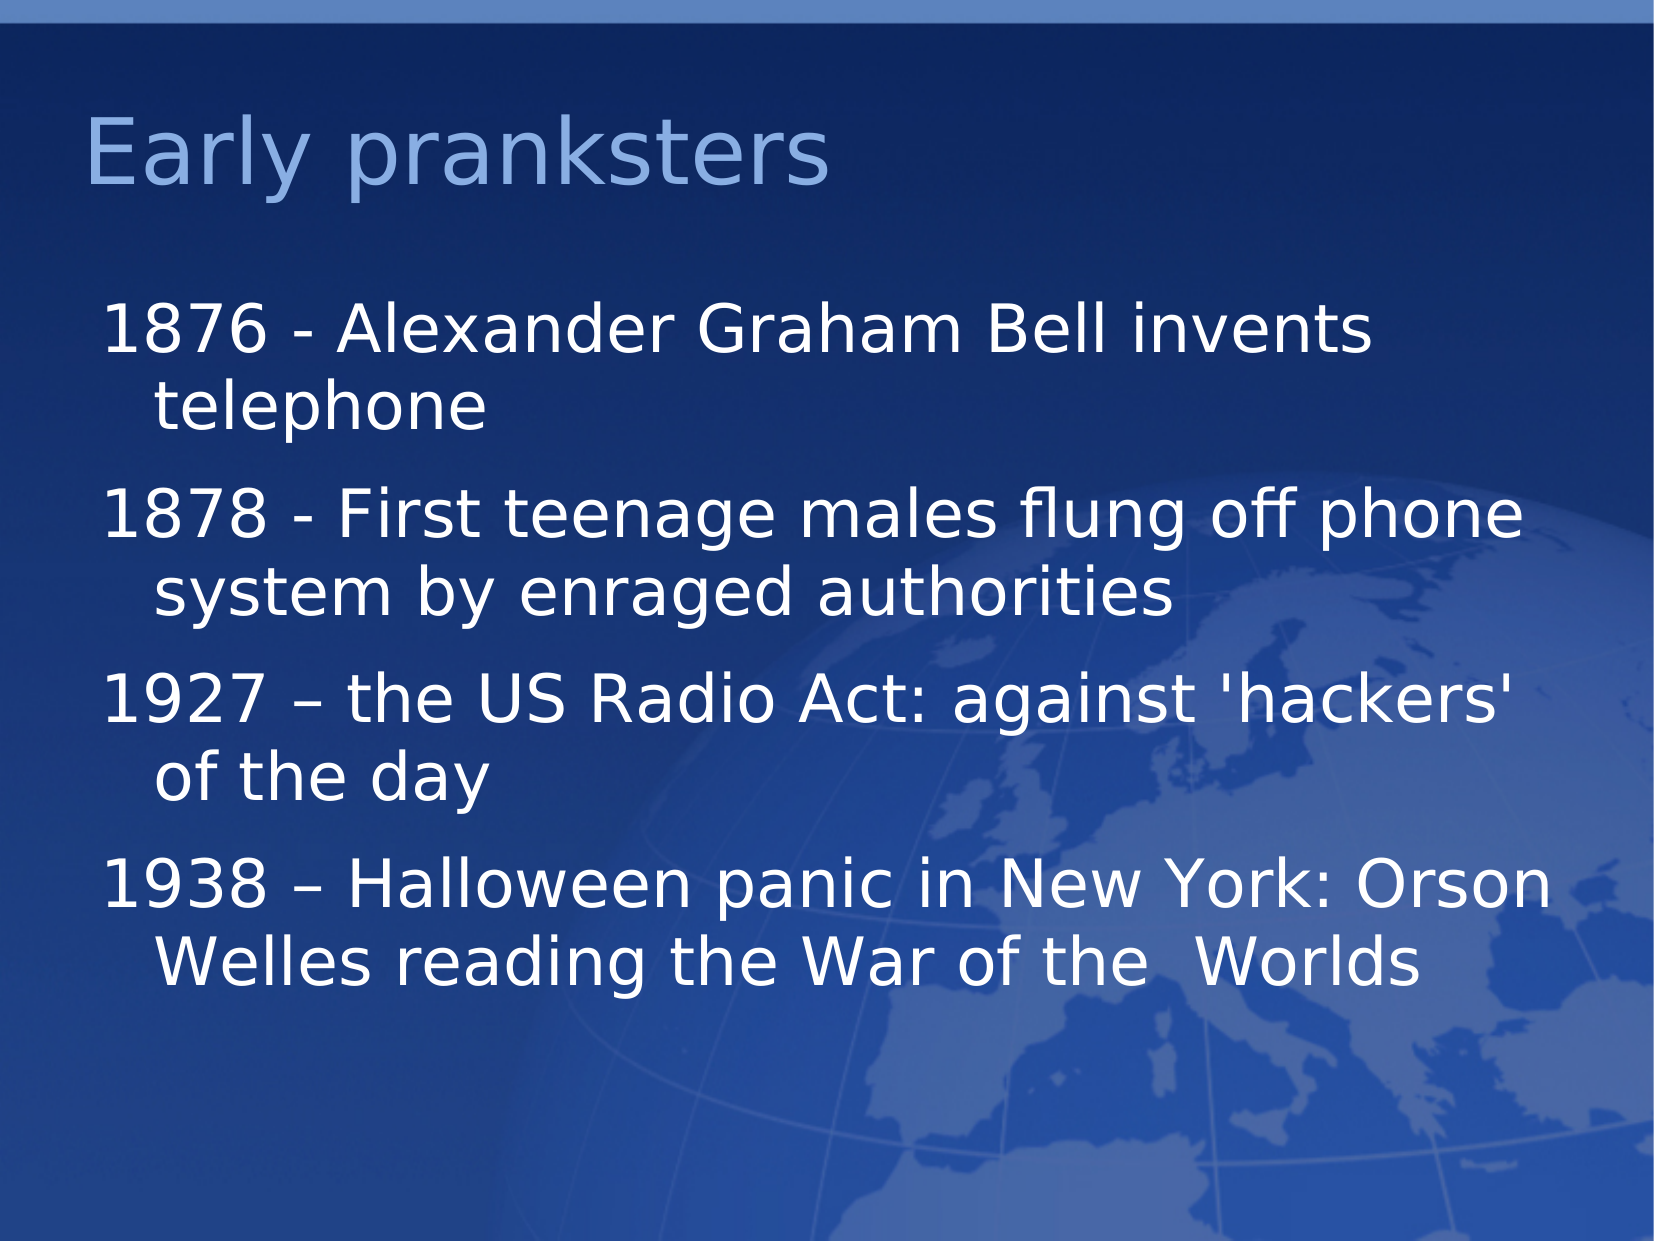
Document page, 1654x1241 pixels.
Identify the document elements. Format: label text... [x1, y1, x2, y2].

picture [0, 0, 1654, 1241]
list 1876 - Alexander Graham Bell invents telephone 1878 - First teenage males flung off phone system by enraged authorities 1927 – the US Radio Act: against 'hackers' of the day 1938 – Halloween panic in New York: Orson Welles reading the War of the Worlds [82, 290, 1571, 1094]
title Early pranksters [82, 49, 1571, 257]
